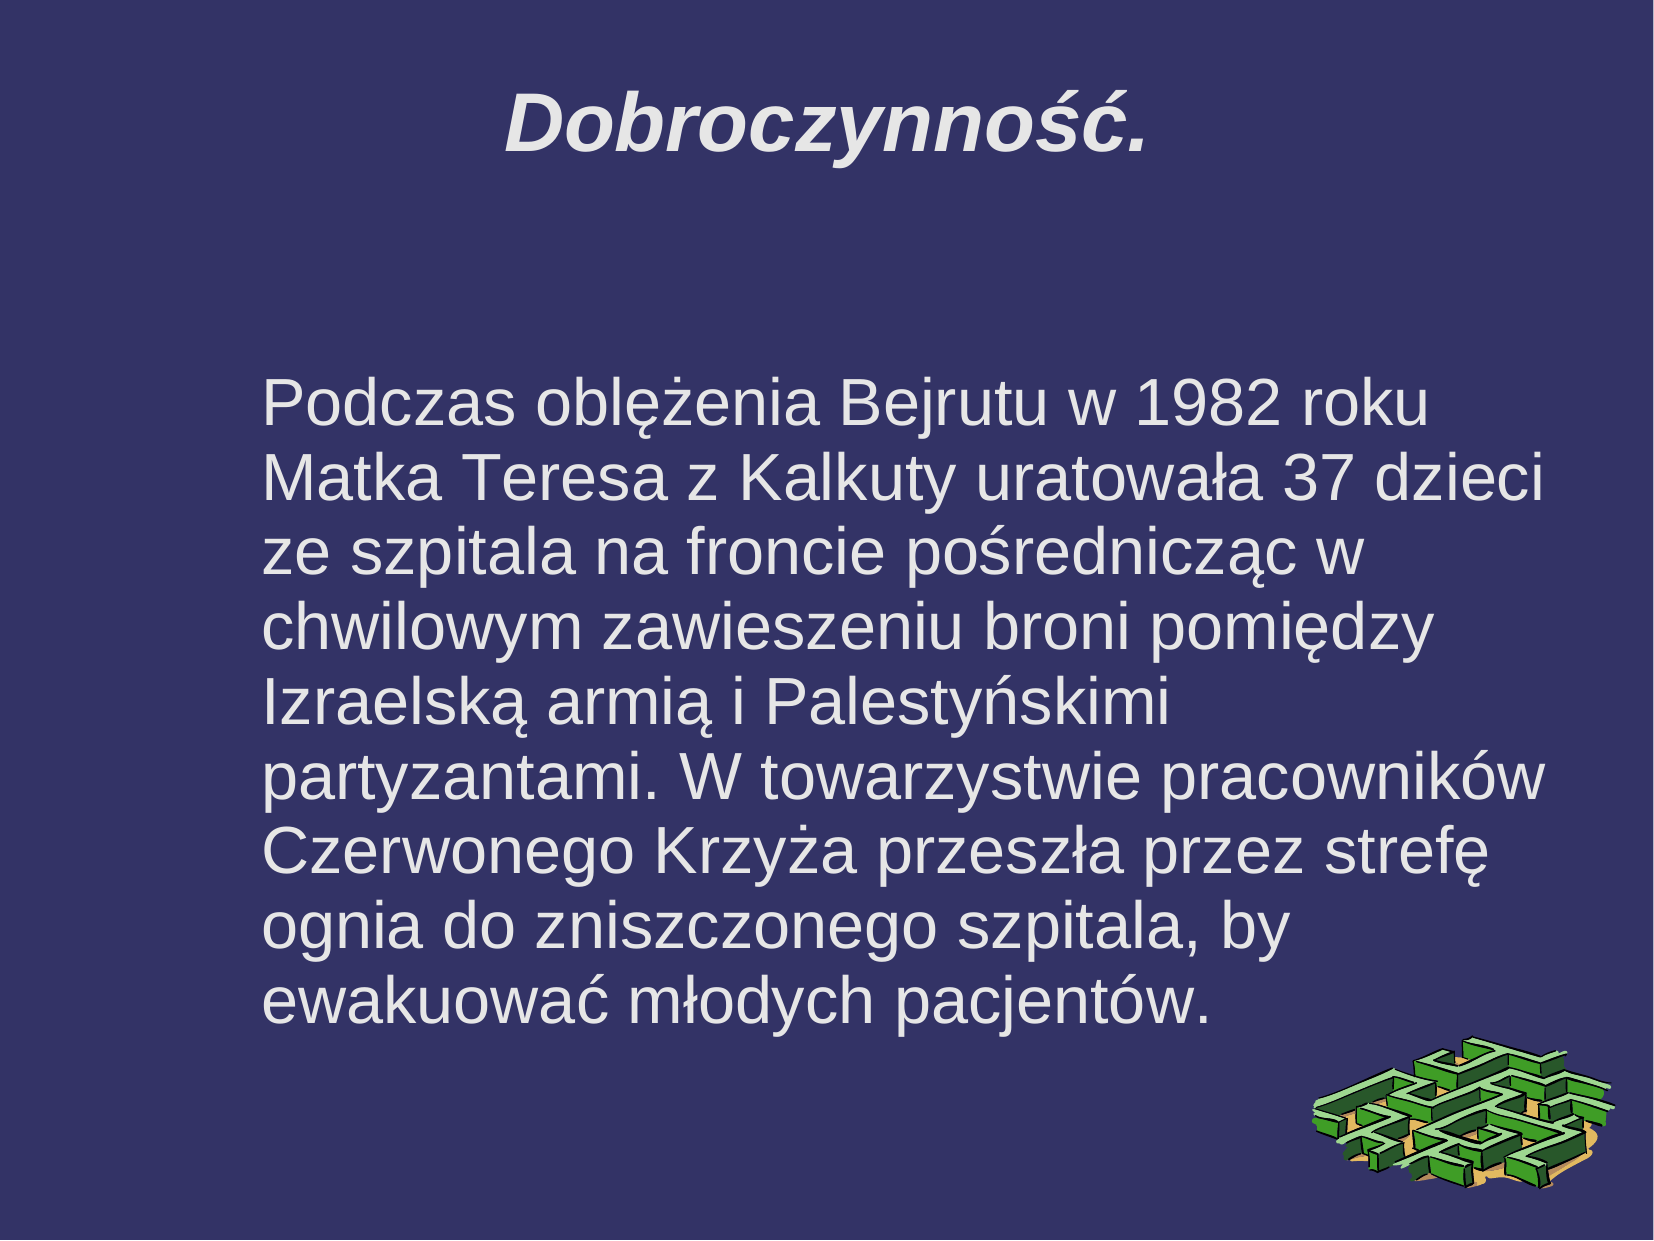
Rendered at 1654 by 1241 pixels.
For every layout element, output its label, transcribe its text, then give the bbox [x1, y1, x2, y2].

title Dobroczynność. [121, 19, 1534, 227]
list Podczas oblężenia Bejrutu w 1982 roku Matka Teresa z Kalkuty uratowała 37 dzieci ze szpitala na froncie pośrednicząc w chwilowym zawieszeniu broni pomiędzy Izraelską armią i Palestyńskimi partyzantami. W towarzystwie pracowników Czerwonego Krzyża przeszła przez strefę ognia do zniszczonego szpitala, by ewakuować młodych pacjentów. [178, 364, 1570, 1147]
